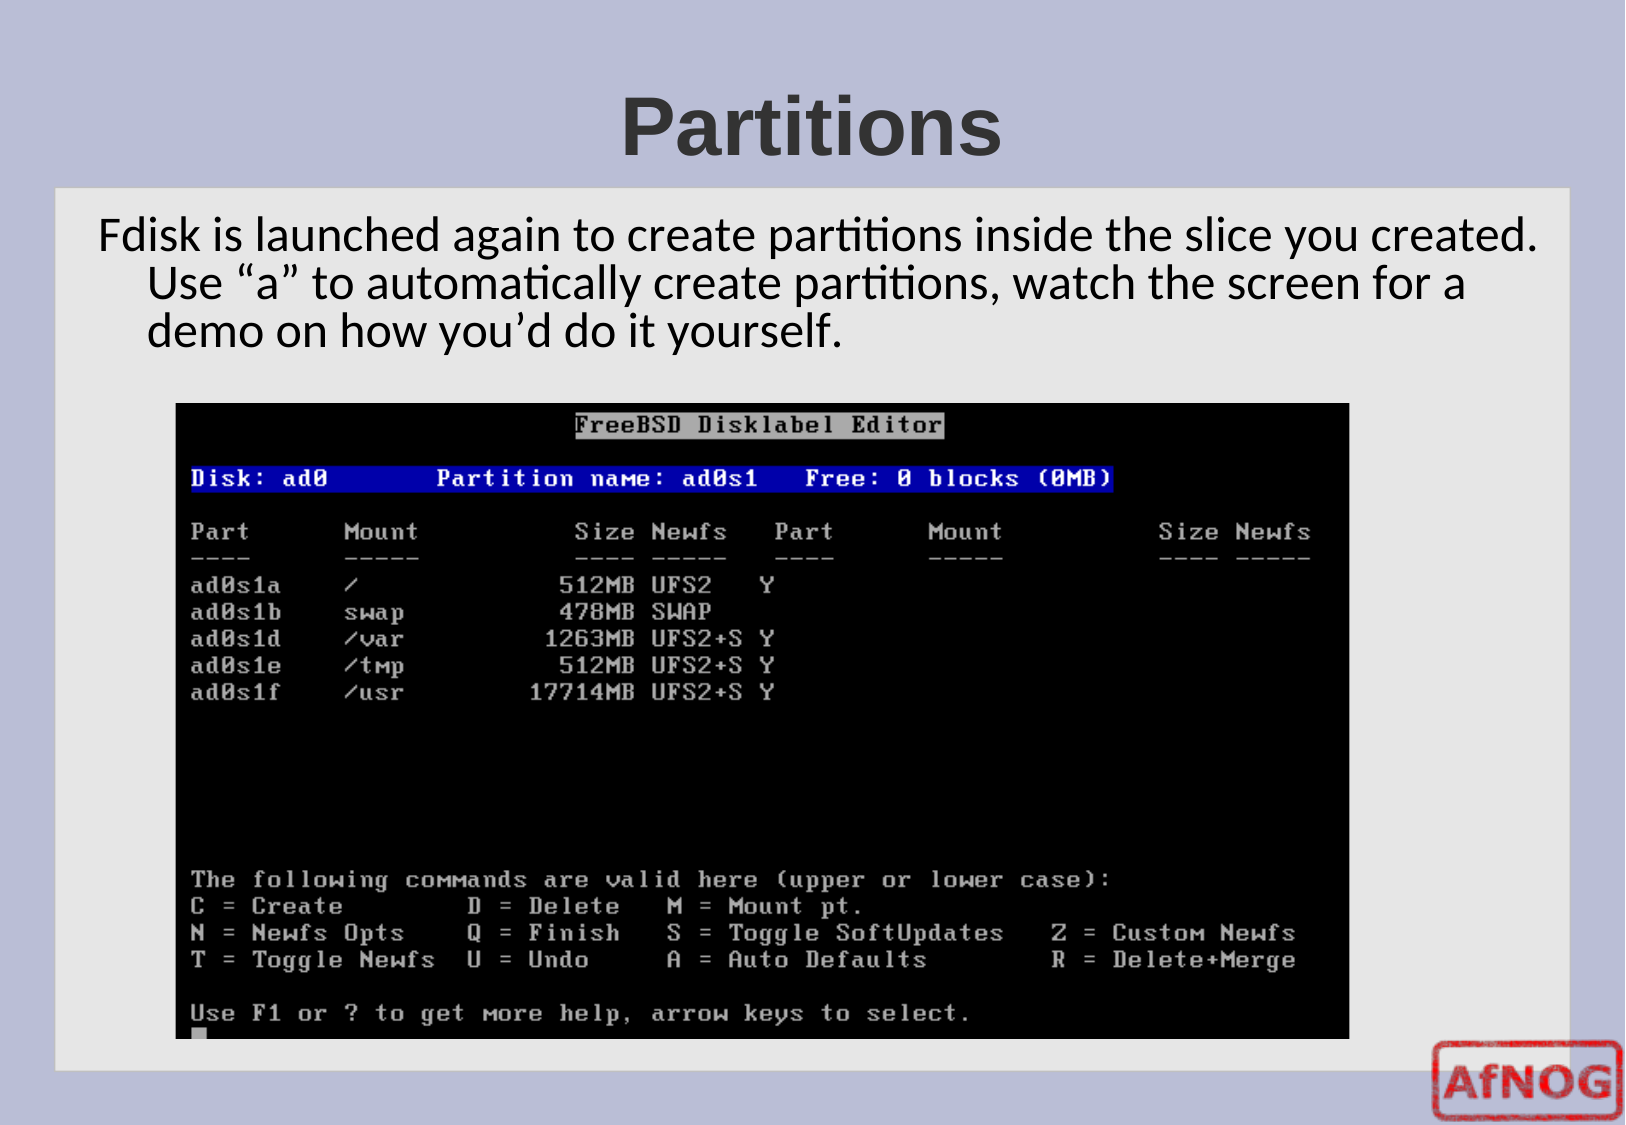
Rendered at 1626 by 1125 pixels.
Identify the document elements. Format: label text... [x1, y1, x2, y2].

title Partitions [54, 44, 1571, 215]
picture [1430, 1038, 1626, 1125]
picture [175, 403, 1350, 1039]
list Fdisk is launched again to create partitions inside the slice you created. Use “a” to automatically create partitions, watch the screen for a demo on how you’d do it yourself. [82, 214, 1560, 404]
